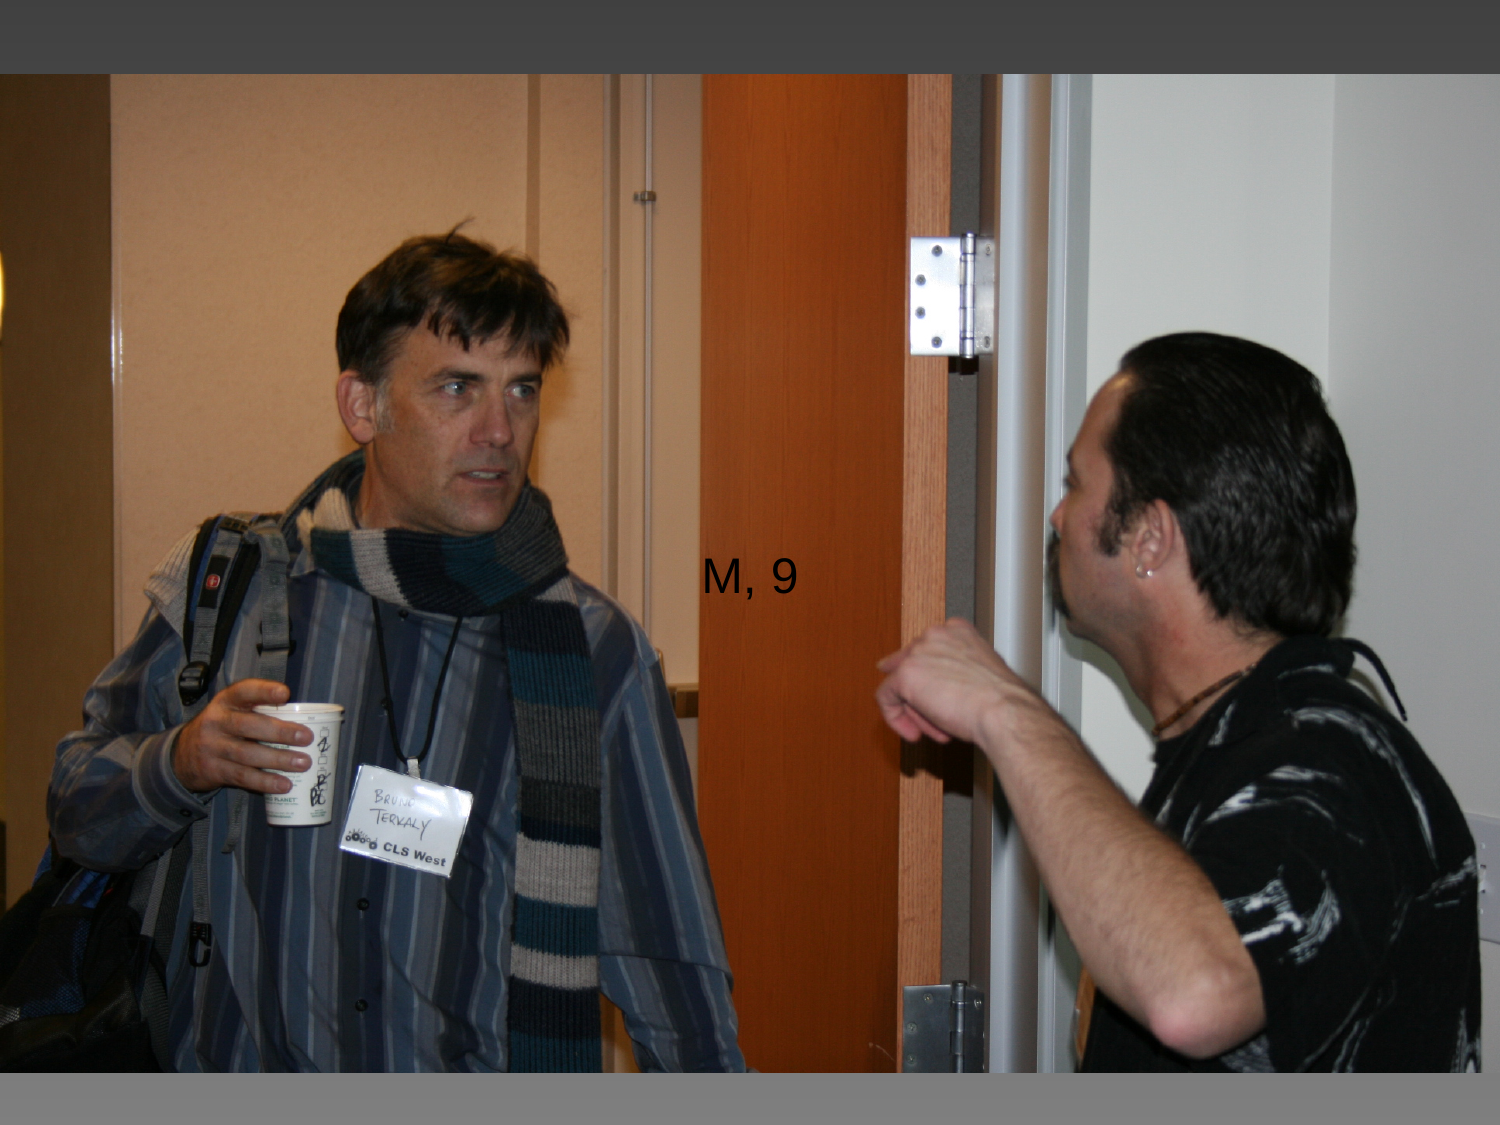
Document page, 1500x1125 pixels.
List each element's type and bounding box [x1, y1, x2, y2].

picture [0, 74, 1500, 1073]
